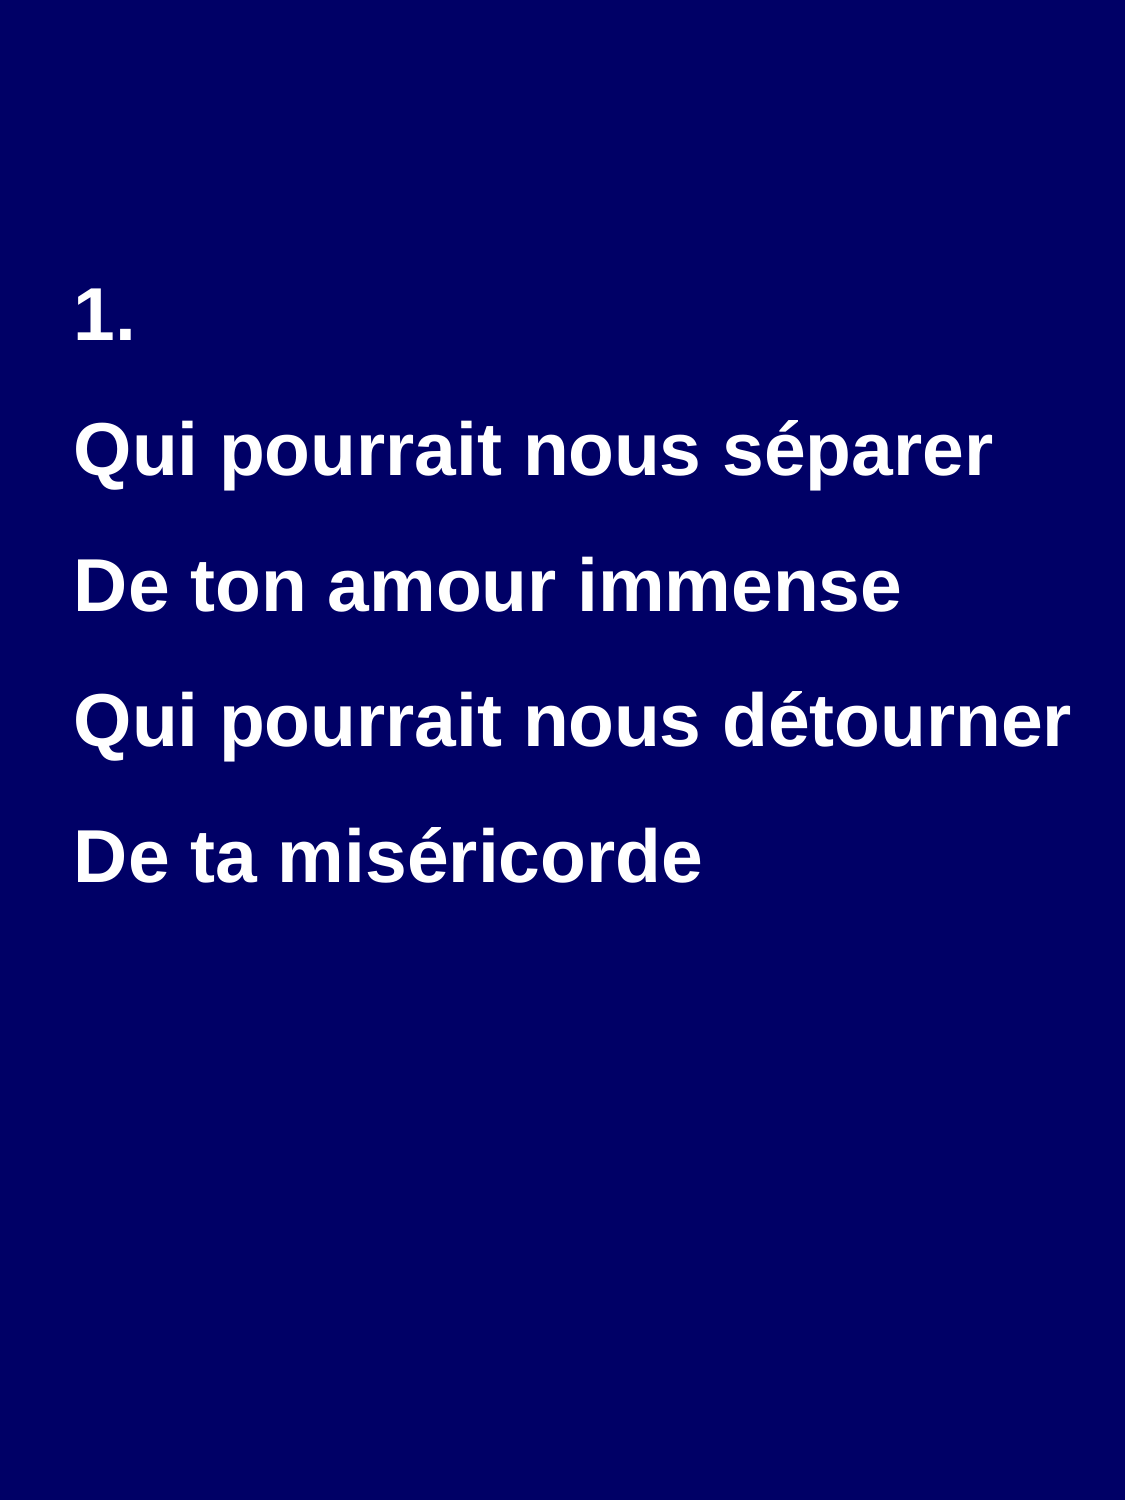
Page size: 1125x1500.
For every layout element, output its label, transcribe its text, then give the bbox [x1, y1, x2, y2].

text_box 1. Qui pourrait nous séparer De ton amour immense Qui pourrait nous détourner De ta miséricorde [59, 72, 1110, 1386]
